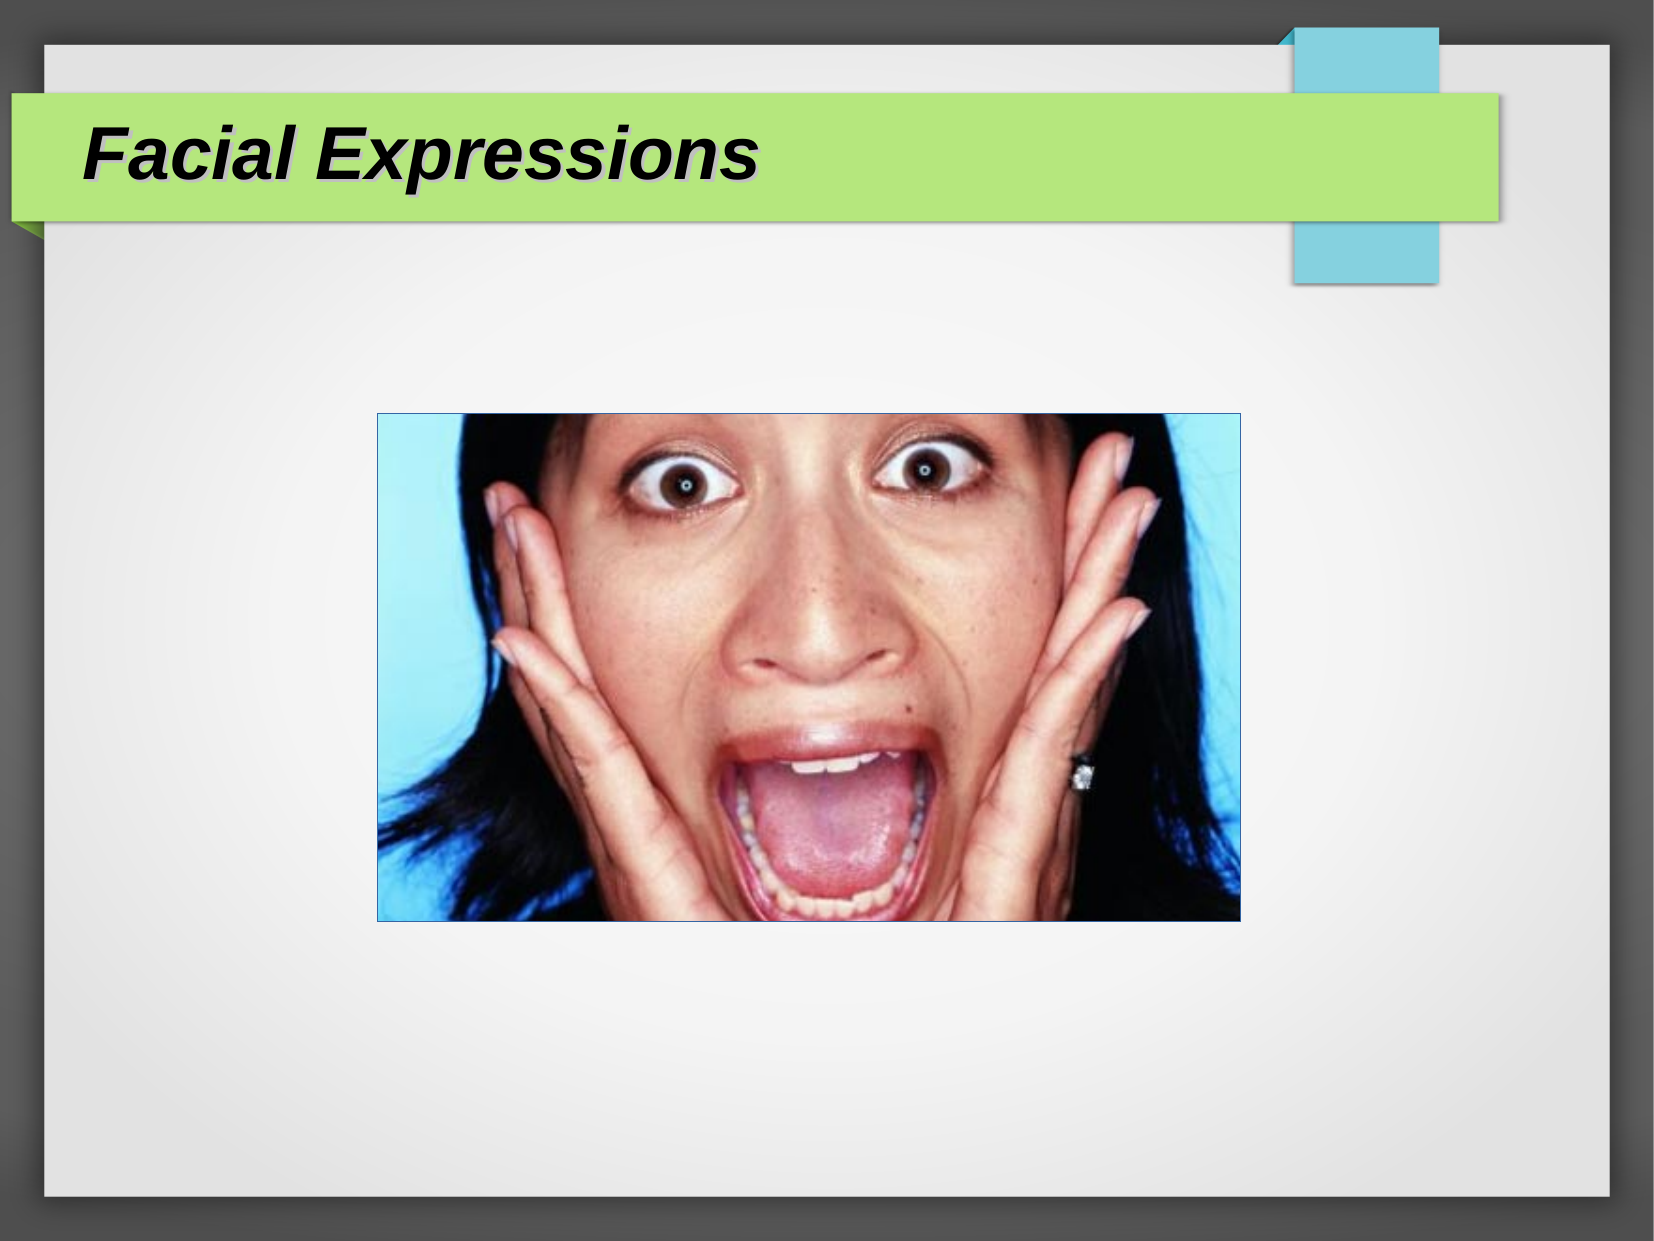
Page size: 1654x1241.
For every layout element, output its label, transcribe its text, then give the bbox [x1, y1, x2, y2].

title Facial Expressions [82, 94, 1264, 213]
picture [0, 0, 1654, 1241]
